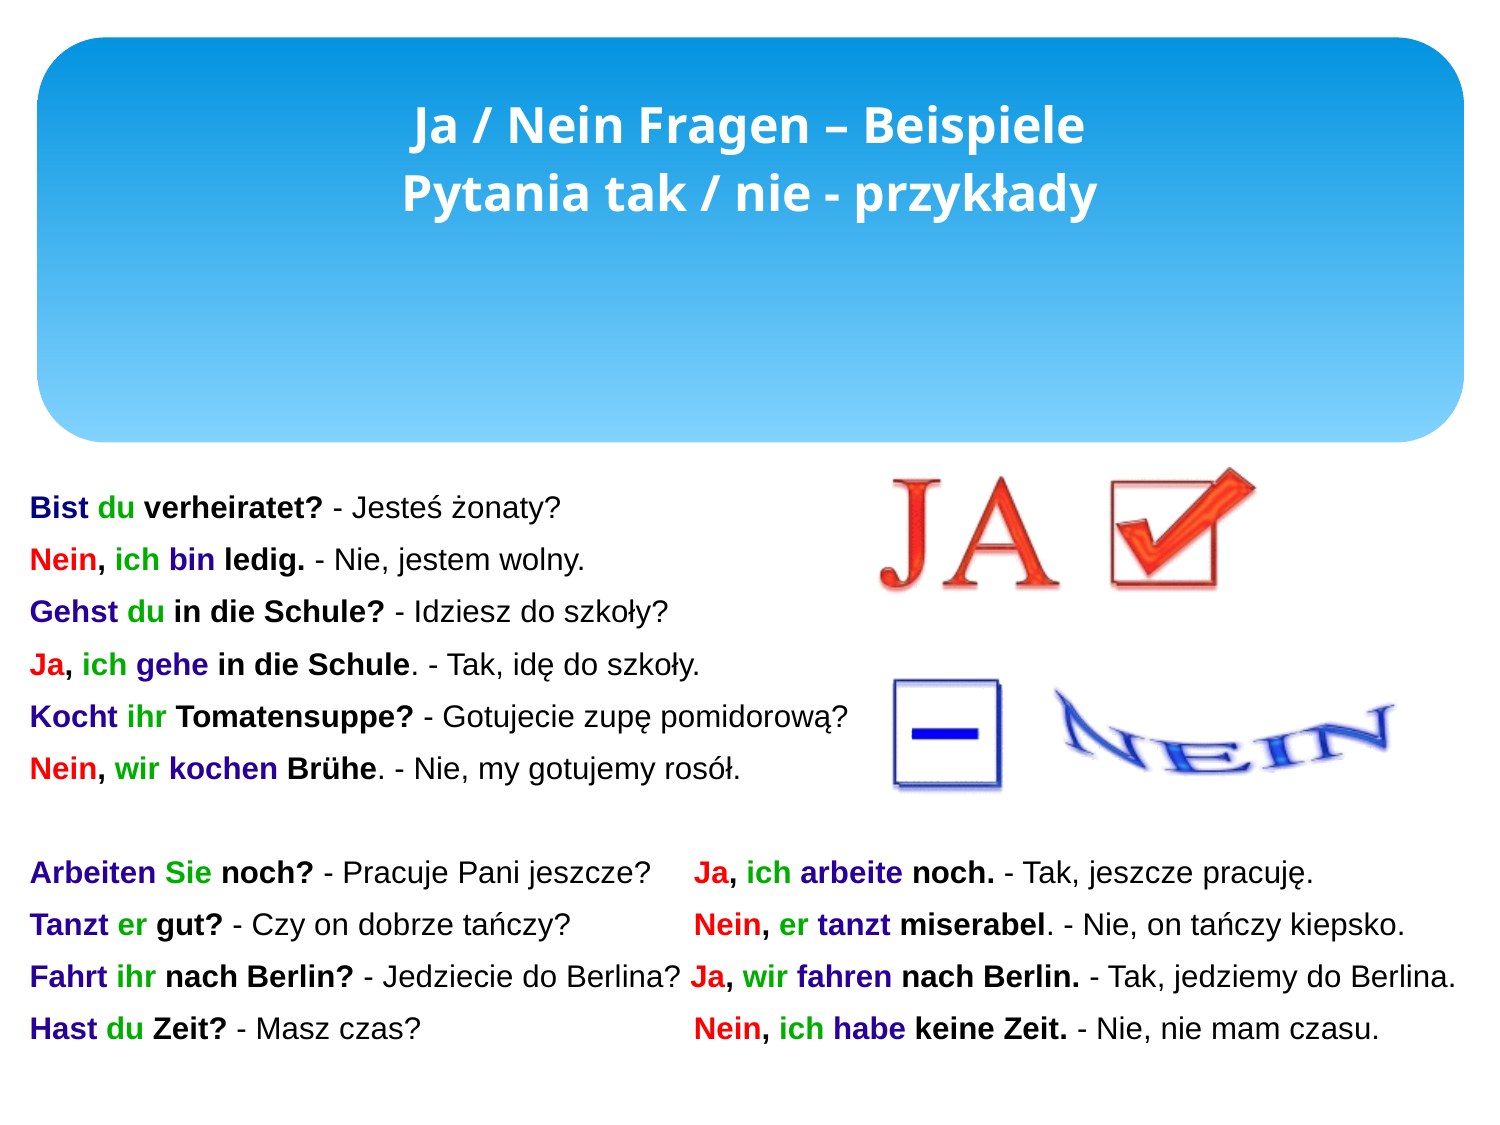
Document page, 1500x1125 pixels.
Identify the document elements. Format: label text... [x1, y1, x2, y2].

subtitle Bist du verheiratet? - Jesteś żonaty? Nein, ich bin ledig. - Nie, jestem wolny. Gehst du in die Schule? - Idziesz do szkoły? Ja, ich gehe in die Schule. - Tak, idę do szkoły. Kocht ihr Tomatensuppe? - Gotujecie zupę pomidorową? Nein, wir kochen Brühe. - Nie, my gotujemy rosół. Arbeiten Sie noch? - Pracuje Pani jeszcze? Ja, ich arbeite noch. - Tak, jeszcze pracuję. Tanzt er gut? - Czy on dobrze tańczy? Nein, er tanzt miserabel. - Nie, on tańczy kiepsko. Fahrt ihr nach Berlin? - Jedziecie do Berlina? Ja, wir fahren nach Berlin. - Tak, jedziemy do Berlina. Hast du Zeit? - Masz czas? Nein, ich habe keine Zeit. - Nie, nie mam czasu. [29, 472, 1500, 1047]
picture [851, 428, 1418, 827]
title Ja / Nein Fragen – Beispiele Pytania tak / nie - przykłady [75, 62, 1425, 254]
